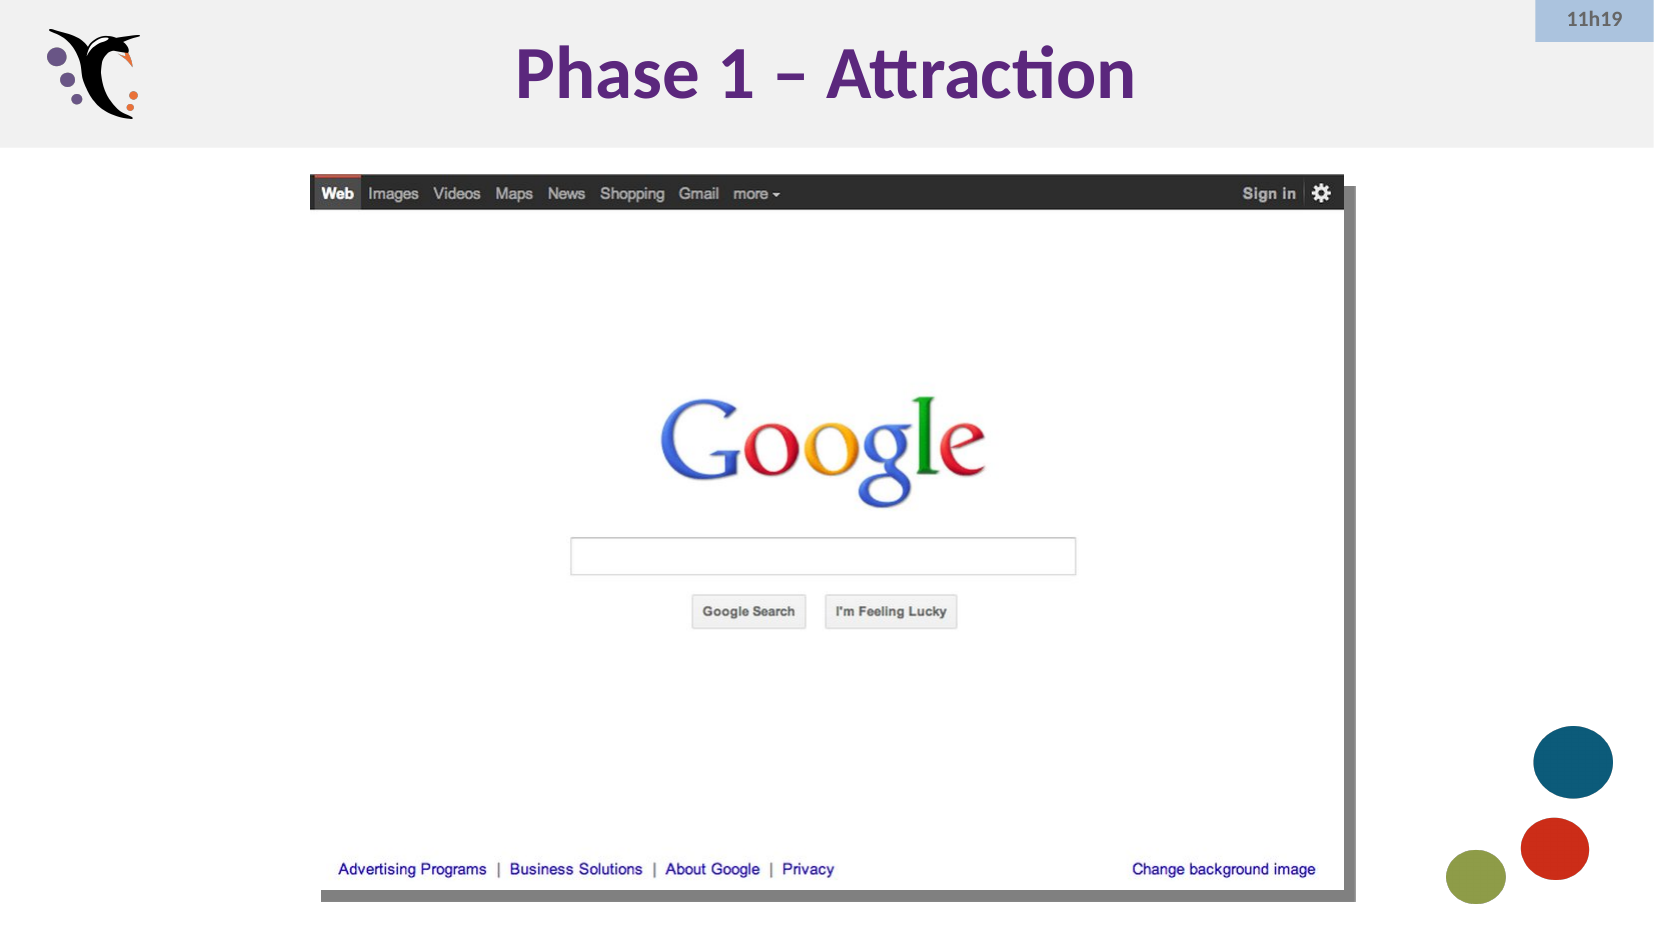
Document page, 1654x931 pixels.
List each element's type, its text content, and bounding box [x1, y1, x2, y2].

text_box 11h19 [1535, 0, 1654, 42]
picture [310, 174, 1344, 890]
picture [1446, 726, 1613, 904]
picture [47, 29, 82, 119]
title Phase 1 – Attraction [82, 1, 1571, 157]
